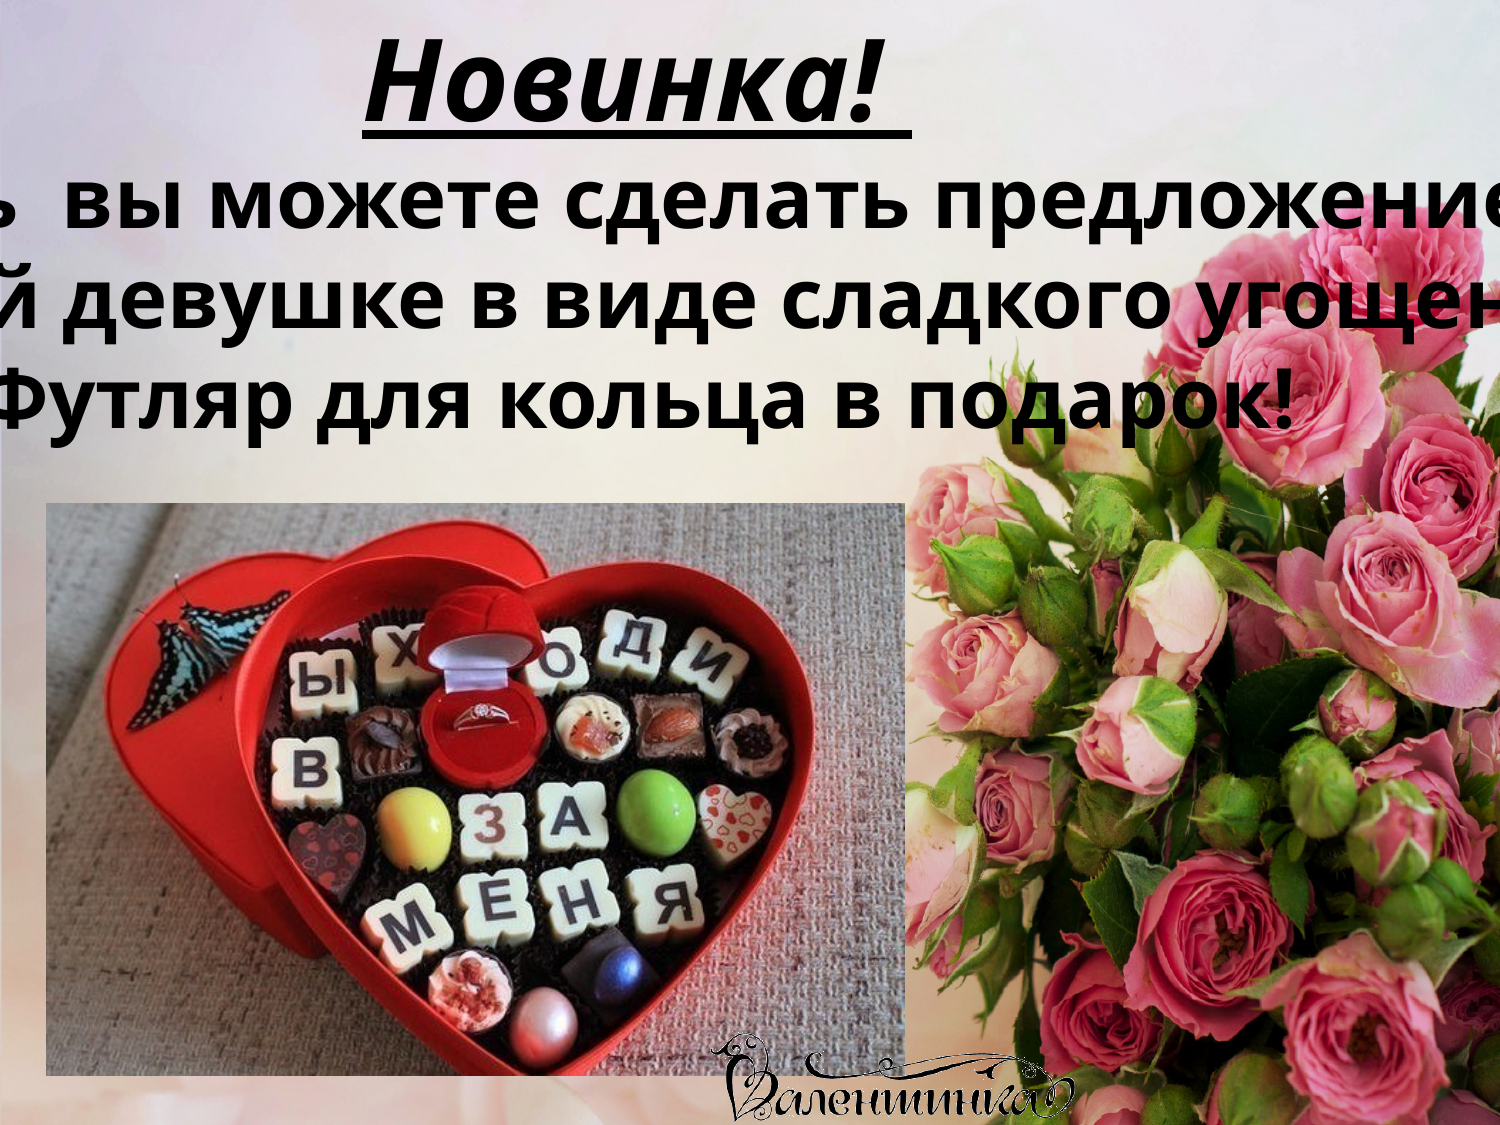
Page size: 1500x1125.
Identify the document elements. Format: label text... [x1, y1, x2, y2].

text_box Новинка! Теперь вы можете сделать предложение любимой девушке в виде сладкого угощения! Футляр для кольца в подарок! [0, 0, 1500, 453]
picture [0, 453, 1500, 1125]
